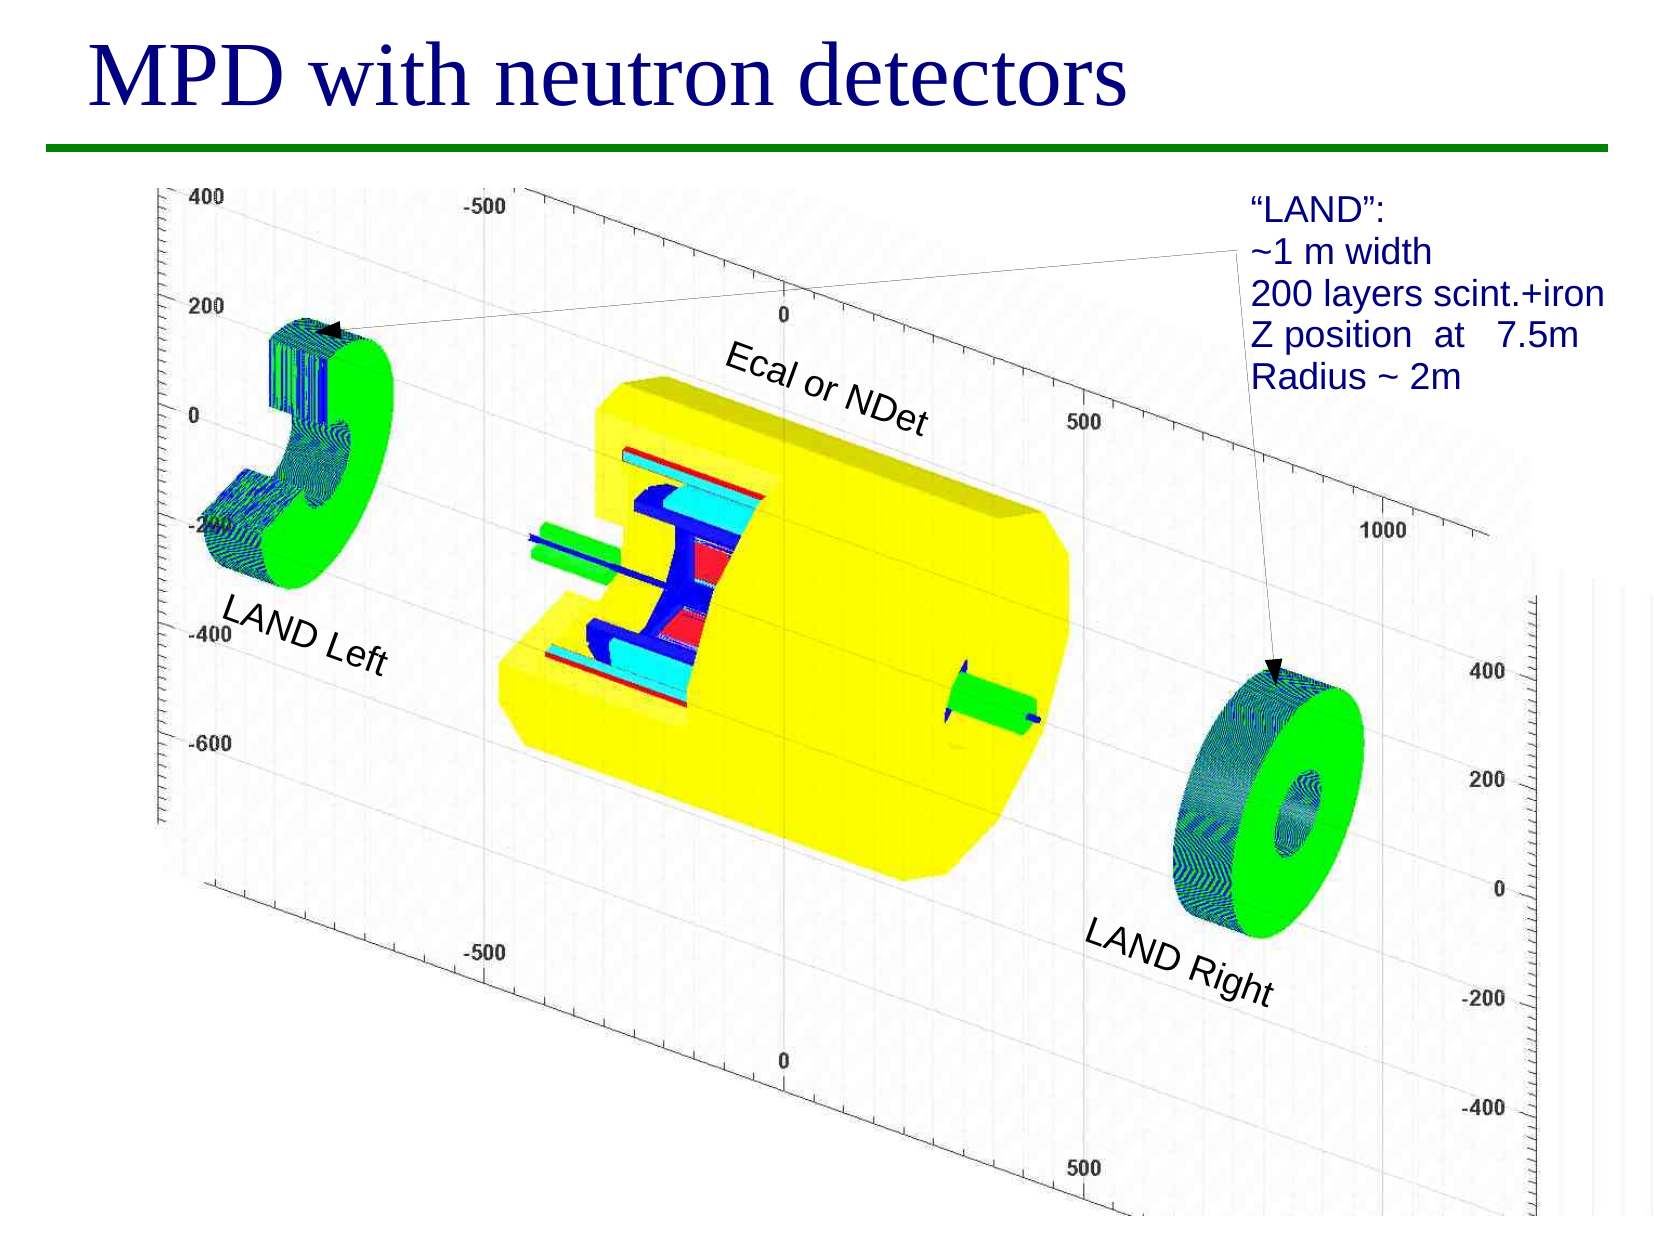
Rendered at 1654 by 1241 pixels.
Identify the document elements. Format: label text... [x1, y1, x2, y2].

text_box LAND Left [200, 574, 432, 705]
title MPD with neutron detectors [0, 0, 1218, 156]
text_box “LAND”: ~1 m width 200 layers scint.+iron Z position at 7.5m Radius ~ 2m [1235, 181, 1621, 448]
picture [59, 188, 1654, 1216]
text_box Ecal or NDet [703, 320, 951, 457]
text_box LAND Right [1063, 897, 1297, 1029]
